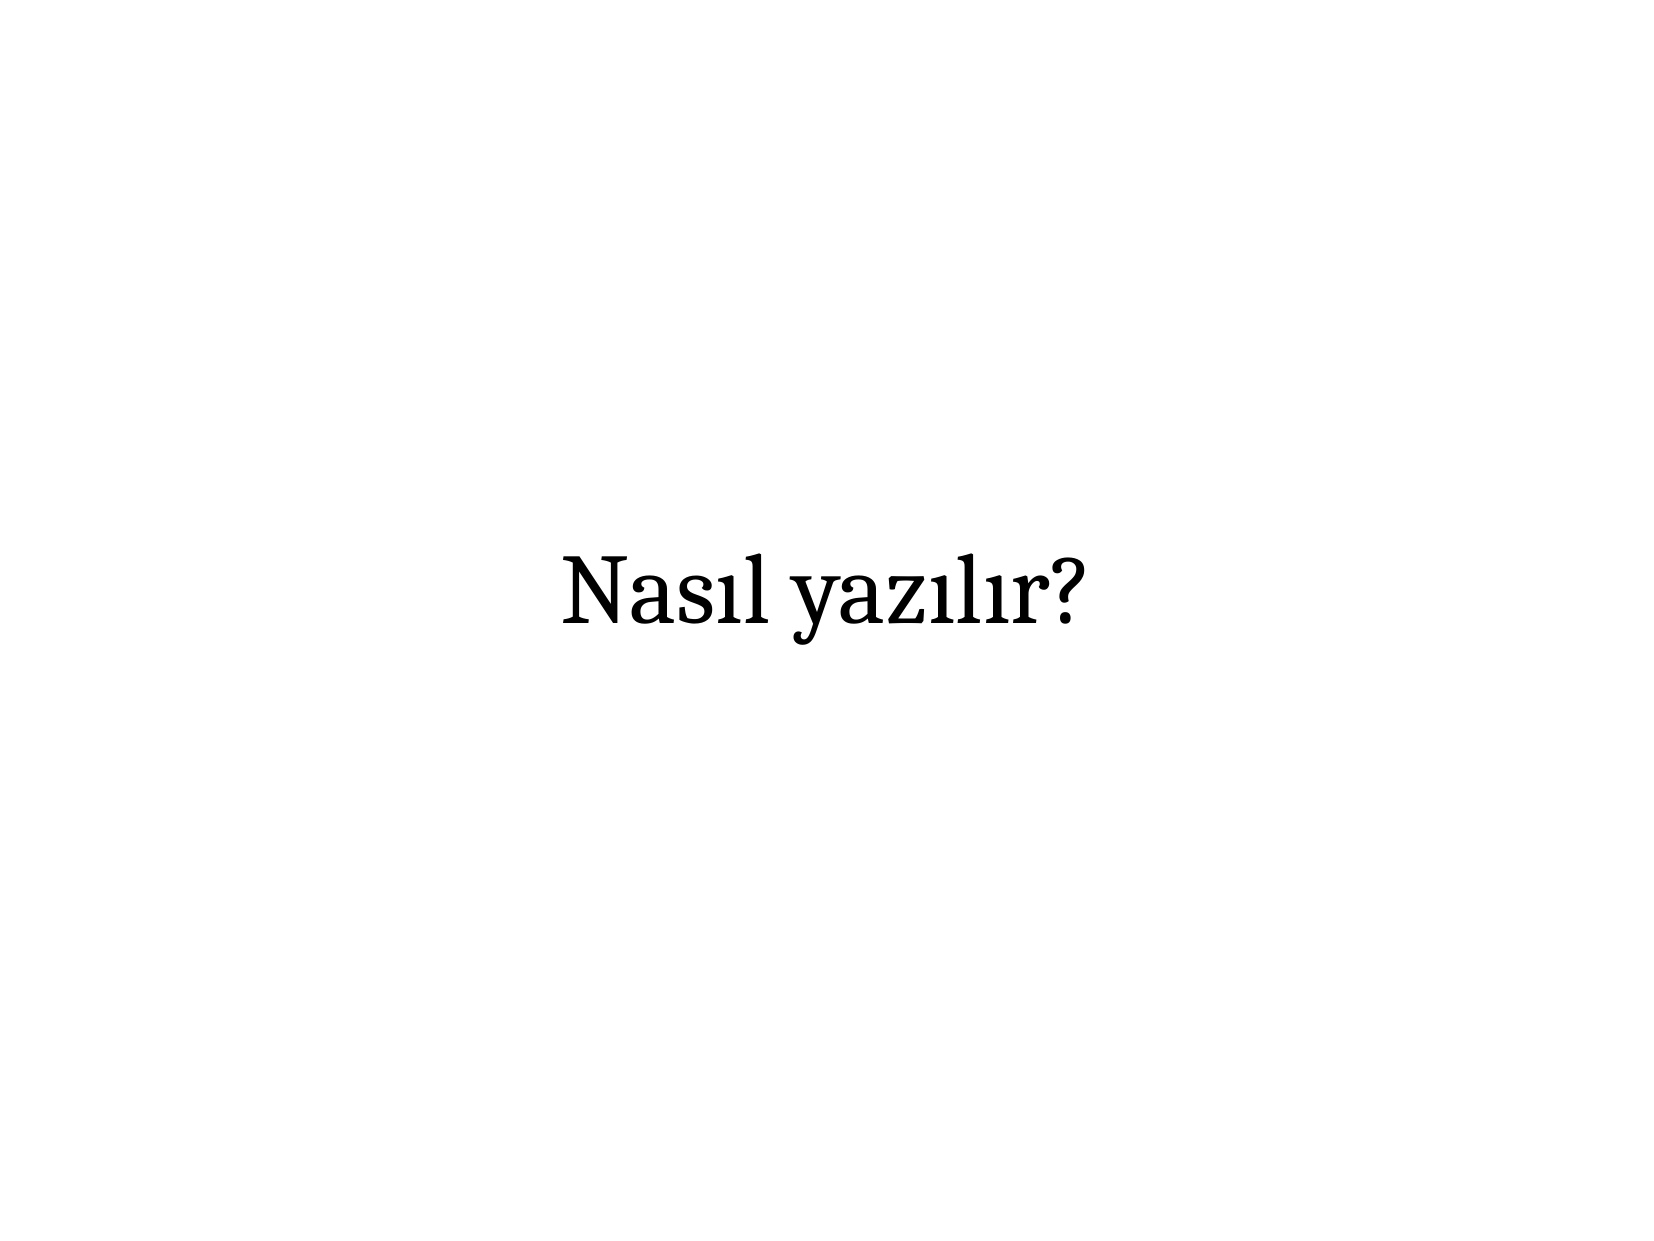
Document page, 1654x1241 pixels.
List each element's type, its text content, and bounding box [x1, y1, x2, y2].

title Nasıl yazılır? [82, 265, 1571, 916]
